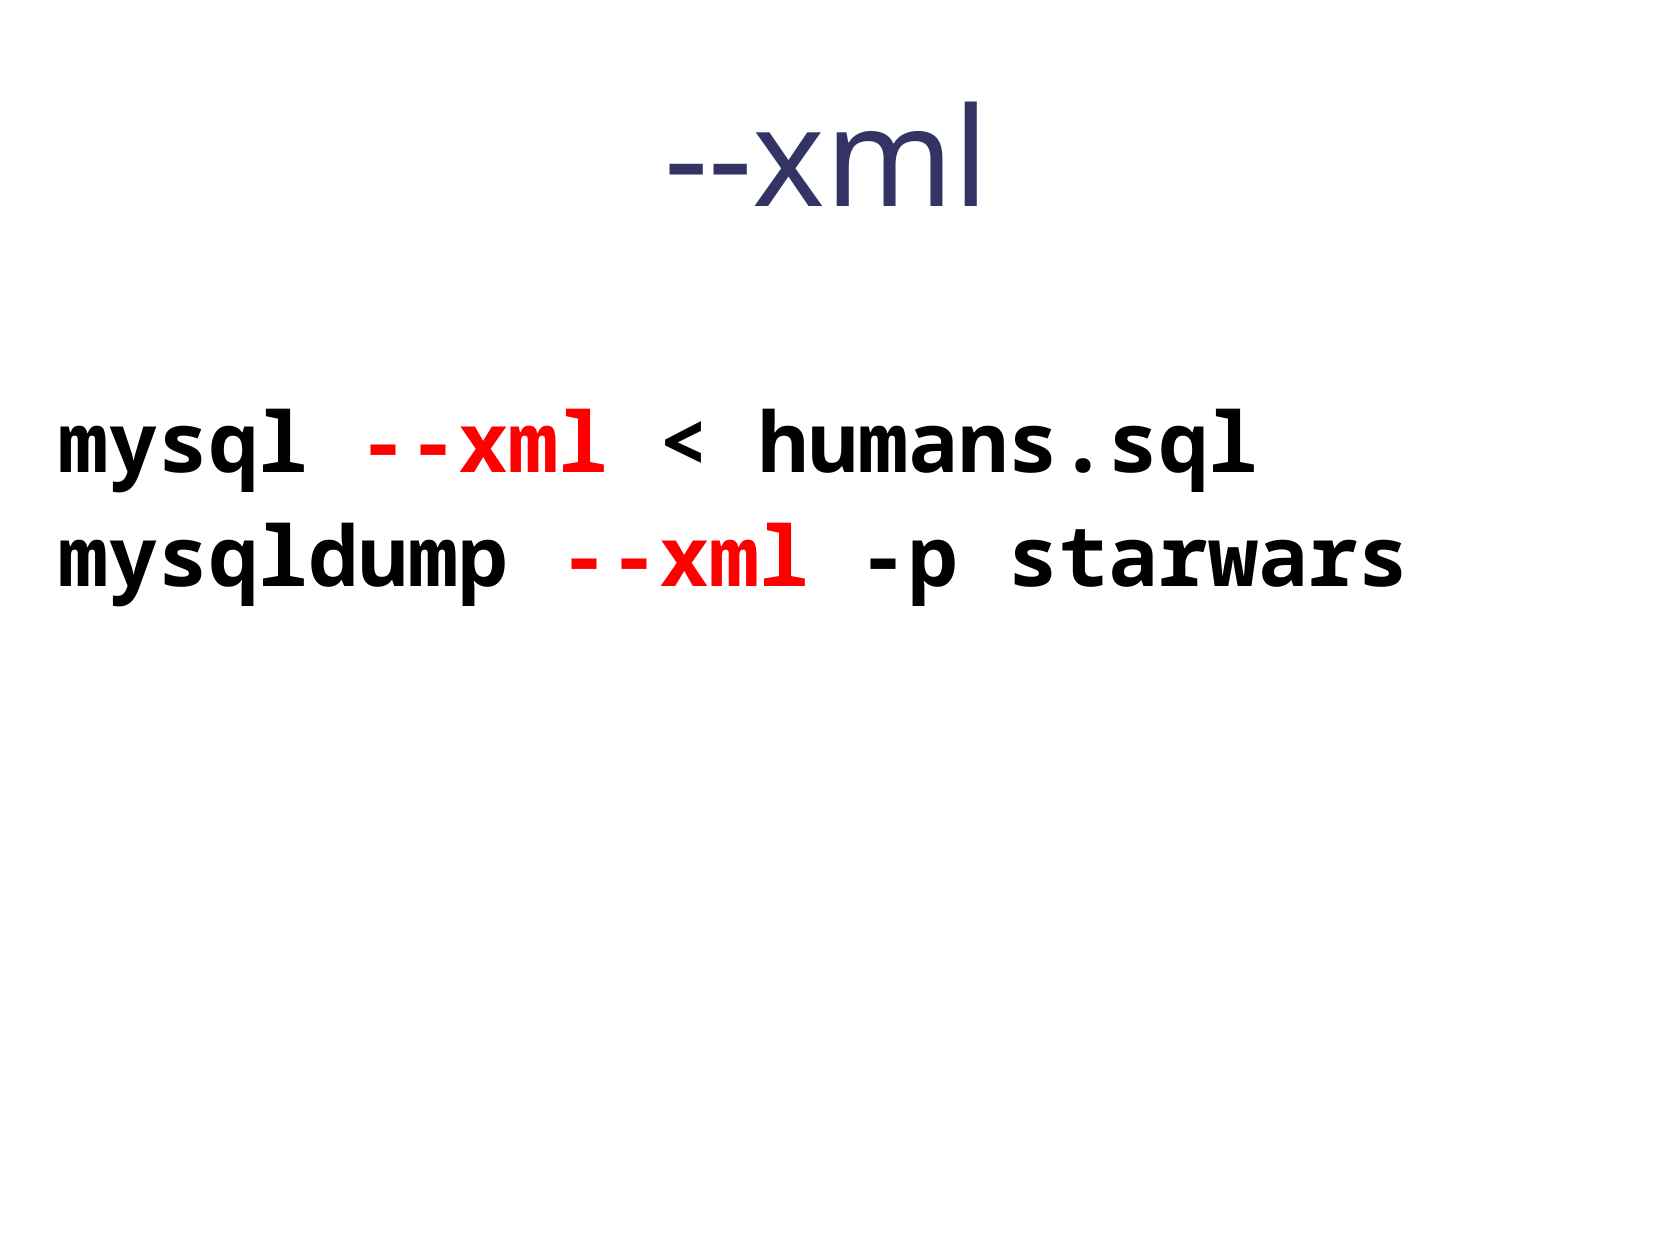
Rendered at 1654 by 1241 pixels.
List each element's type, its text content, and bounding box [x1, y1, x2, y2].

title --xml [82, 56, 1571, 250]
subtitle mysql --xml < humans.sql mysqldump --xml -p starwars [59, 383, 1597, 576]
